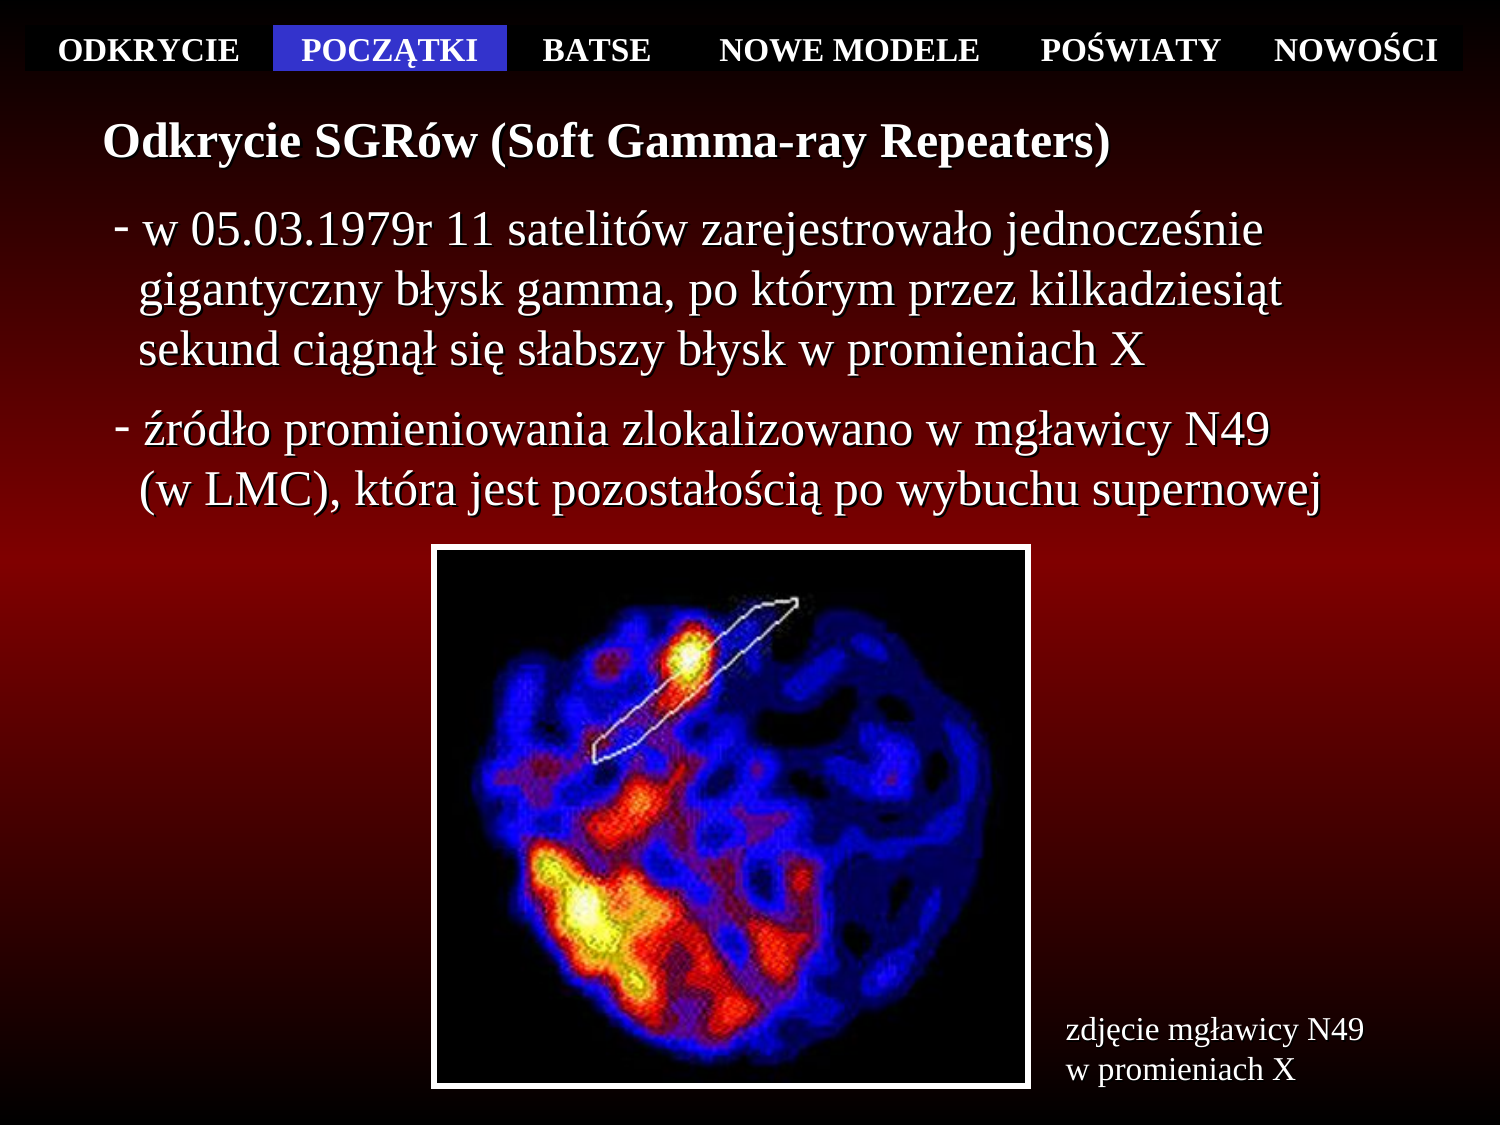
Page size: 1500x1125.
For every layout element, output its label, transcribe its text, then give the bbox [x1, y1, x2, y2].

text_box zdjęcie mgławicy N49 w promieniach X [1050, 999, 1381, 1096]
text_box Odkrycie SGRów (Soft Gamma-ray Repeaters) [87, 99, 1127, 176]
table_header NOWE MODELE [688, 25, 1013, 71]
text_box źródło promieniowania zlokalizowano w mgławicy N49 (w LMC), która jest pozostałością po wybuchu supernowej [99, 387, 1339, 523]
table_header POŚWIATY [1013, 25, 1250, 71]
table_header ODKRYCIE [25, 25, 273, 71]
table_header BATSE [507, 25, 688, 71]
text_box w 05.03.1979r 11 satelitów zarejestrowało jednocześnie gigantyczny błysk gamma, po którym przez kilkadziesiąt sekund ciągnął się słabszy błysk w promieniach X [98, 187, 1299, 383]
table_header NOWOŚCI [1250, 25, 1463, 71]
picture [437, 549, 1026, 1084]
table_header POCZĄTKI [273, 25, 507, 71]
